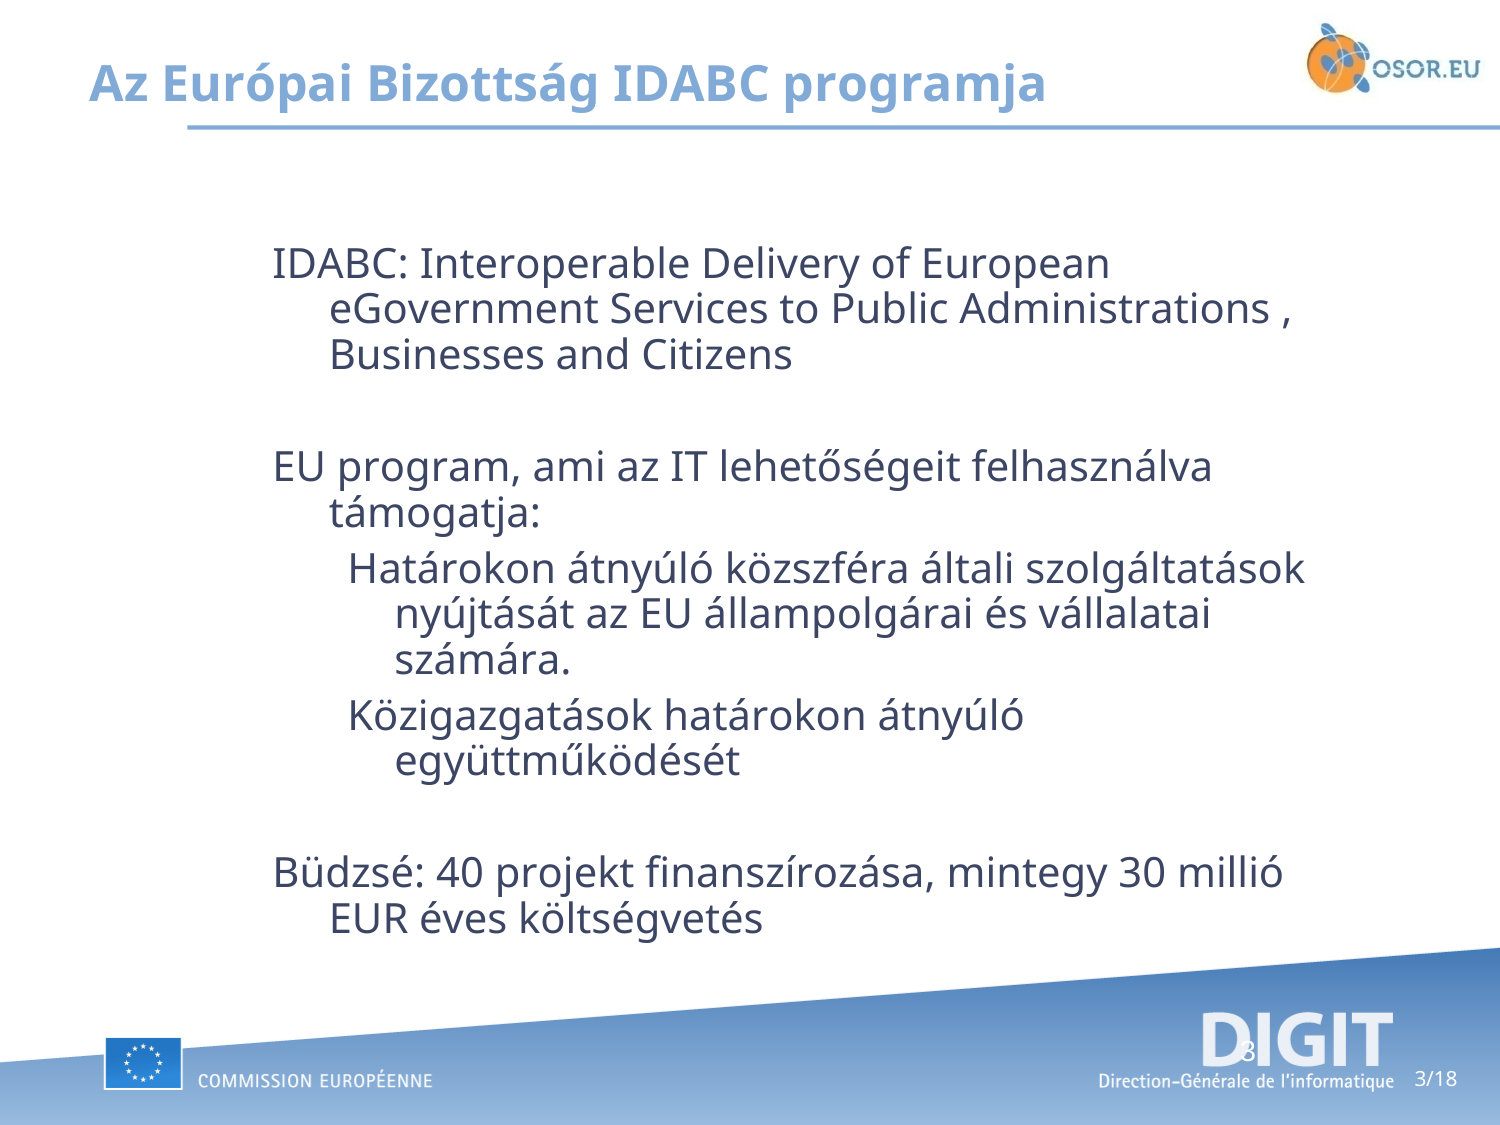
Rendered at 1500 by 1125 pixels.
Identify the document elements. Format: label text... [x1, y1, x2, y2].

picture [0, 0, 1500, 1125]
title Az Európai Bizottság IDABC programja [75, 45, 1426, 233]
text_box <number> [1224, 1025, 1388, 1101]
list IDABC: Interoperable Delivery of European eGovernment Services to Public Administrations , Businesses and Citizens EU program, ami az IT lehetőségeit felhasználva támogatja: Határokon átnyúló közszféra általi szolgáltatások nyújtását az EU állampolgárai és vállalatai számára. Közigazgatások határokon átnyúló együttműködését Büdzsé: 40 projekt finanszírozása, mintegy 30 millió EUR éves költségvetés [257, 234, 1383, 979]
